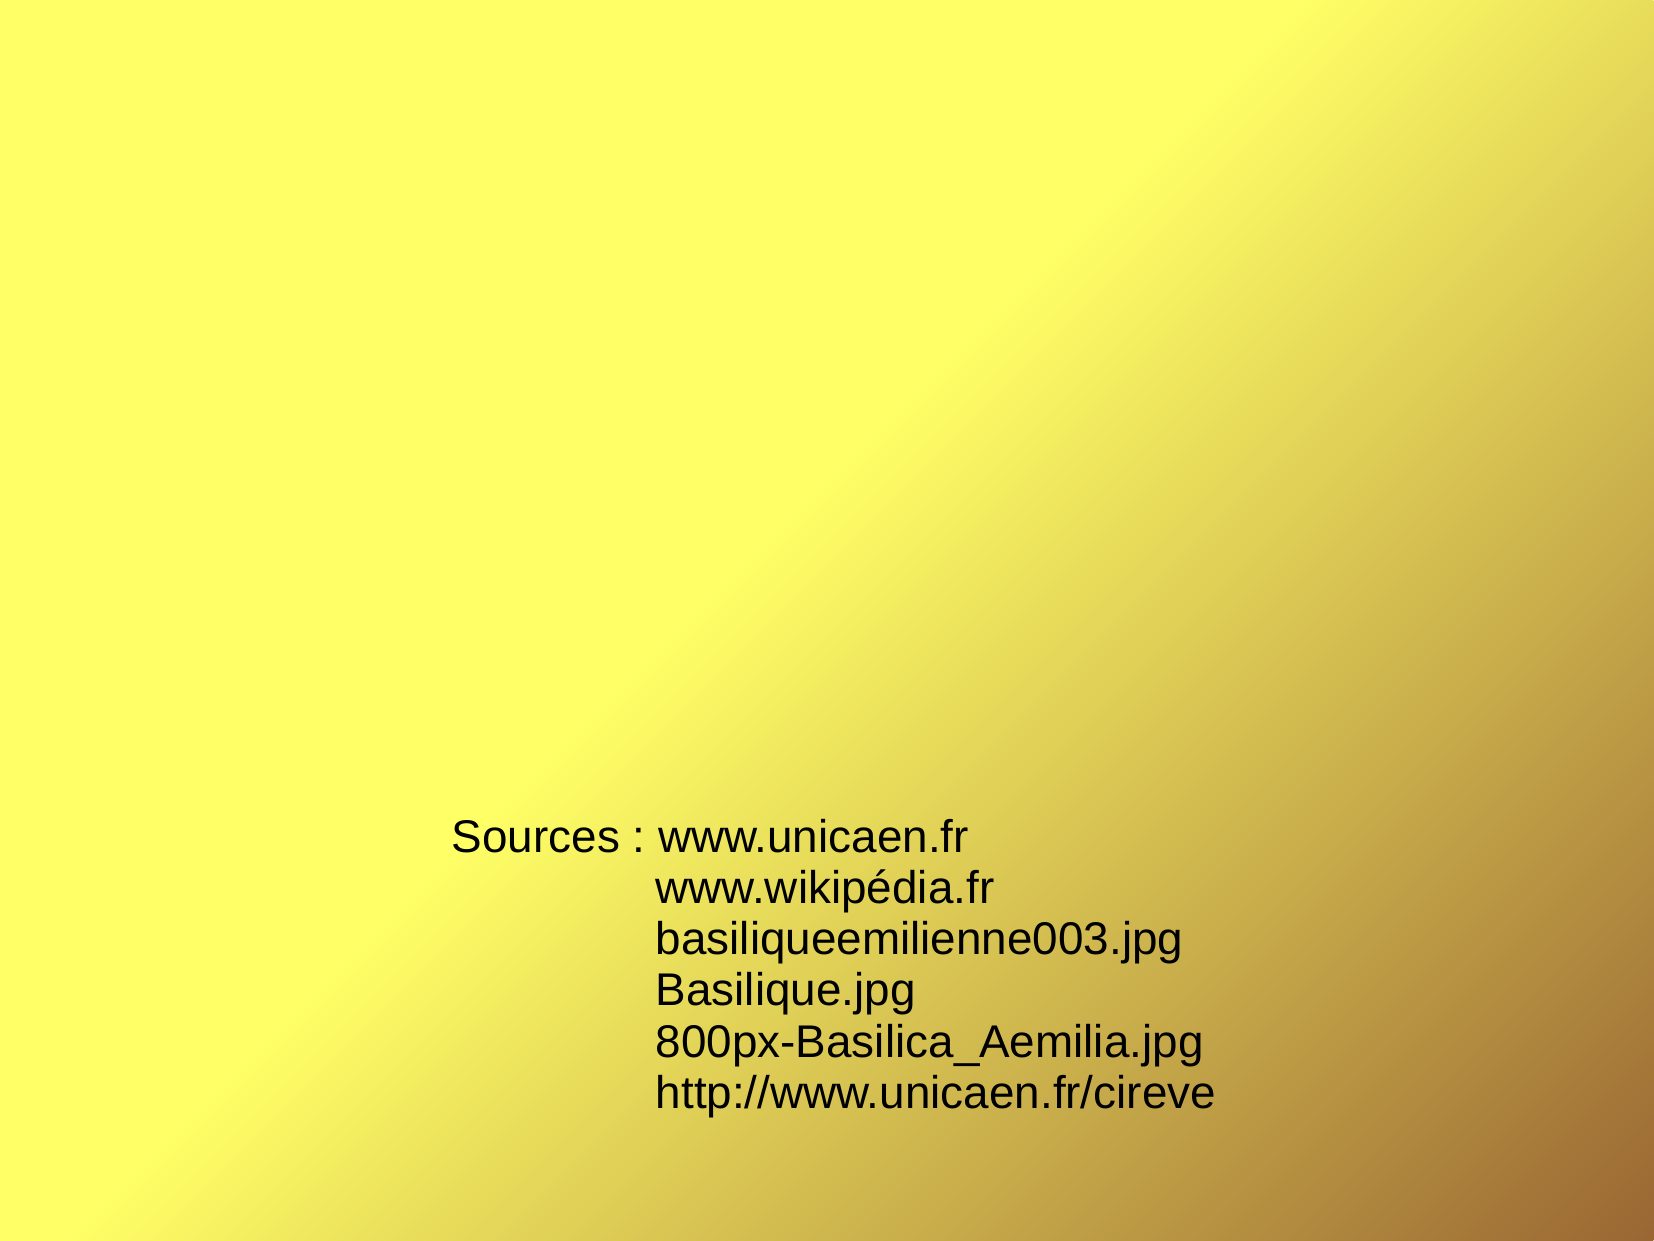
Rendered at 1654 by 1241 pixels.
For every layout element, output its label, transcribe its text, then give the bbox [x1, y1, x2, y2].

text_box Sources : www.unicaen.fr www.wikipédia.fr basiliqueemilienne003.jpg Basilique.jpg 800px-Basilica_Aemilia.jpg http://www.unicaen.fr/cireve [437, 803, 1619, 1125]
